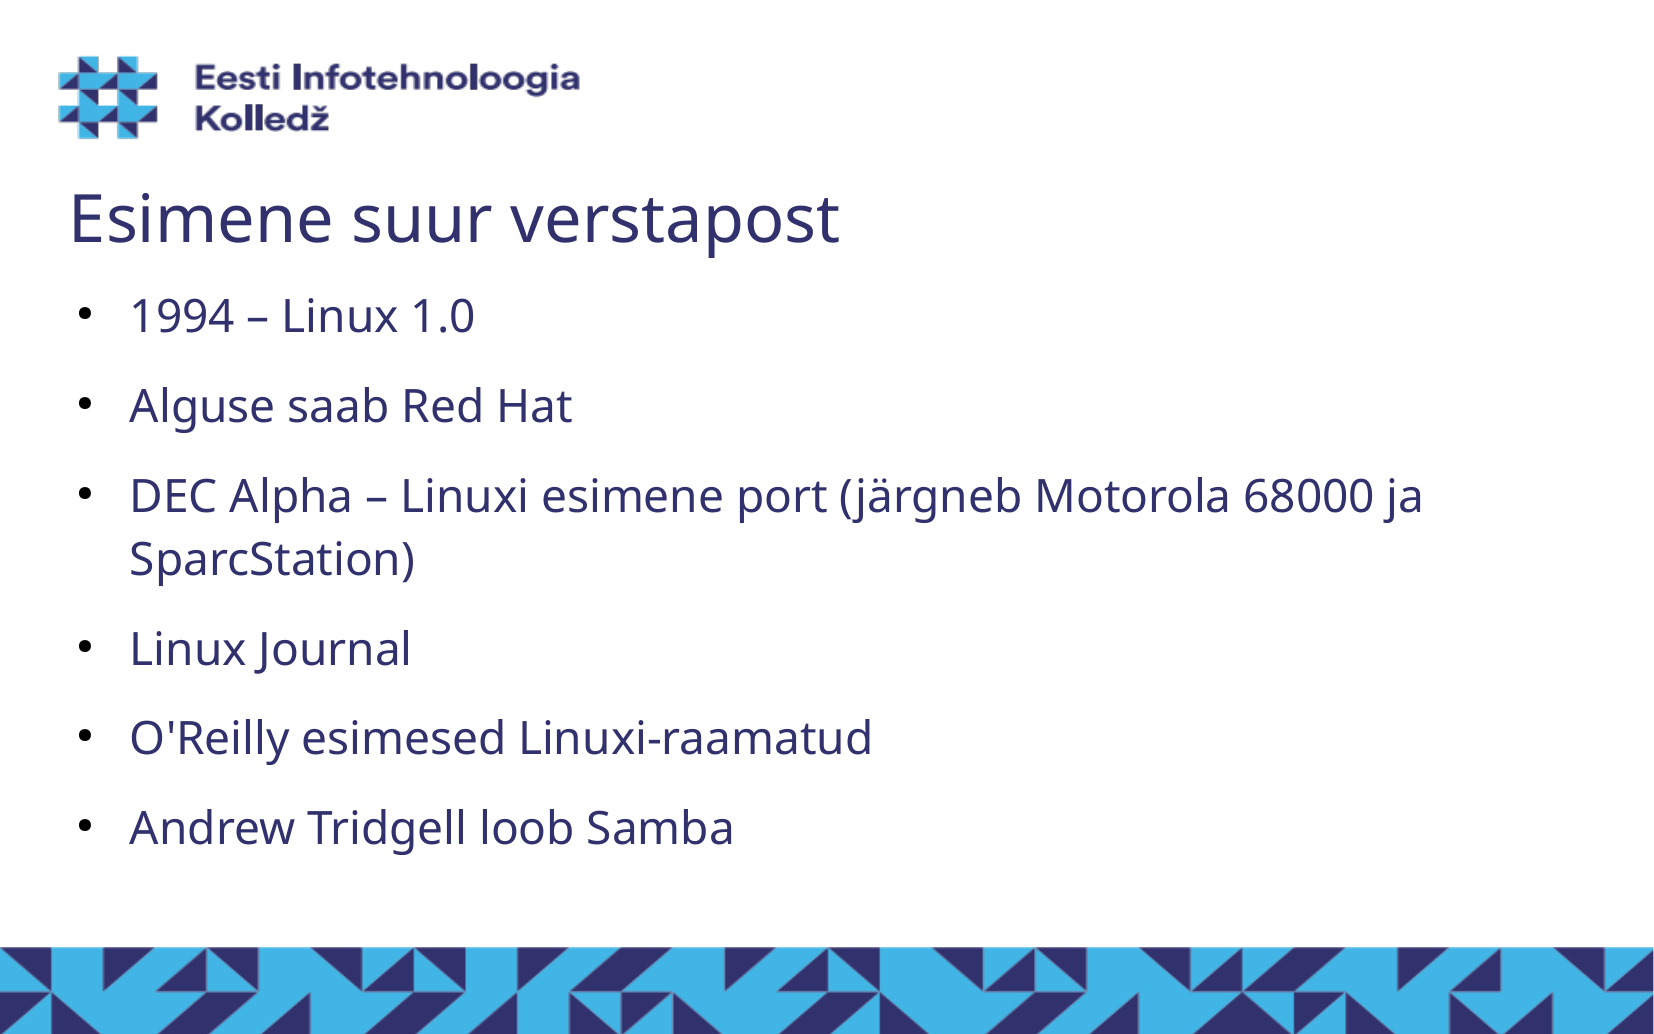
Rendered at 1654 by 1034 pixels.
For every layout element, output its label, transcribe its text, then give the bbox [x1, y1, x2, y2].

title Esimene suur verstapost [68, 147, 1536, 283]
list 1994 – Linux 1.0 Alguse saab Red Hat DEC Alpha – Linuxi esimene port (järgneb Motorola 68000 ja SparcStation) Linux Journal O'Reilly esimesed Linuxi-raamatud Andrew Tridgell loob Samba [59, 283, 1595, 936]
